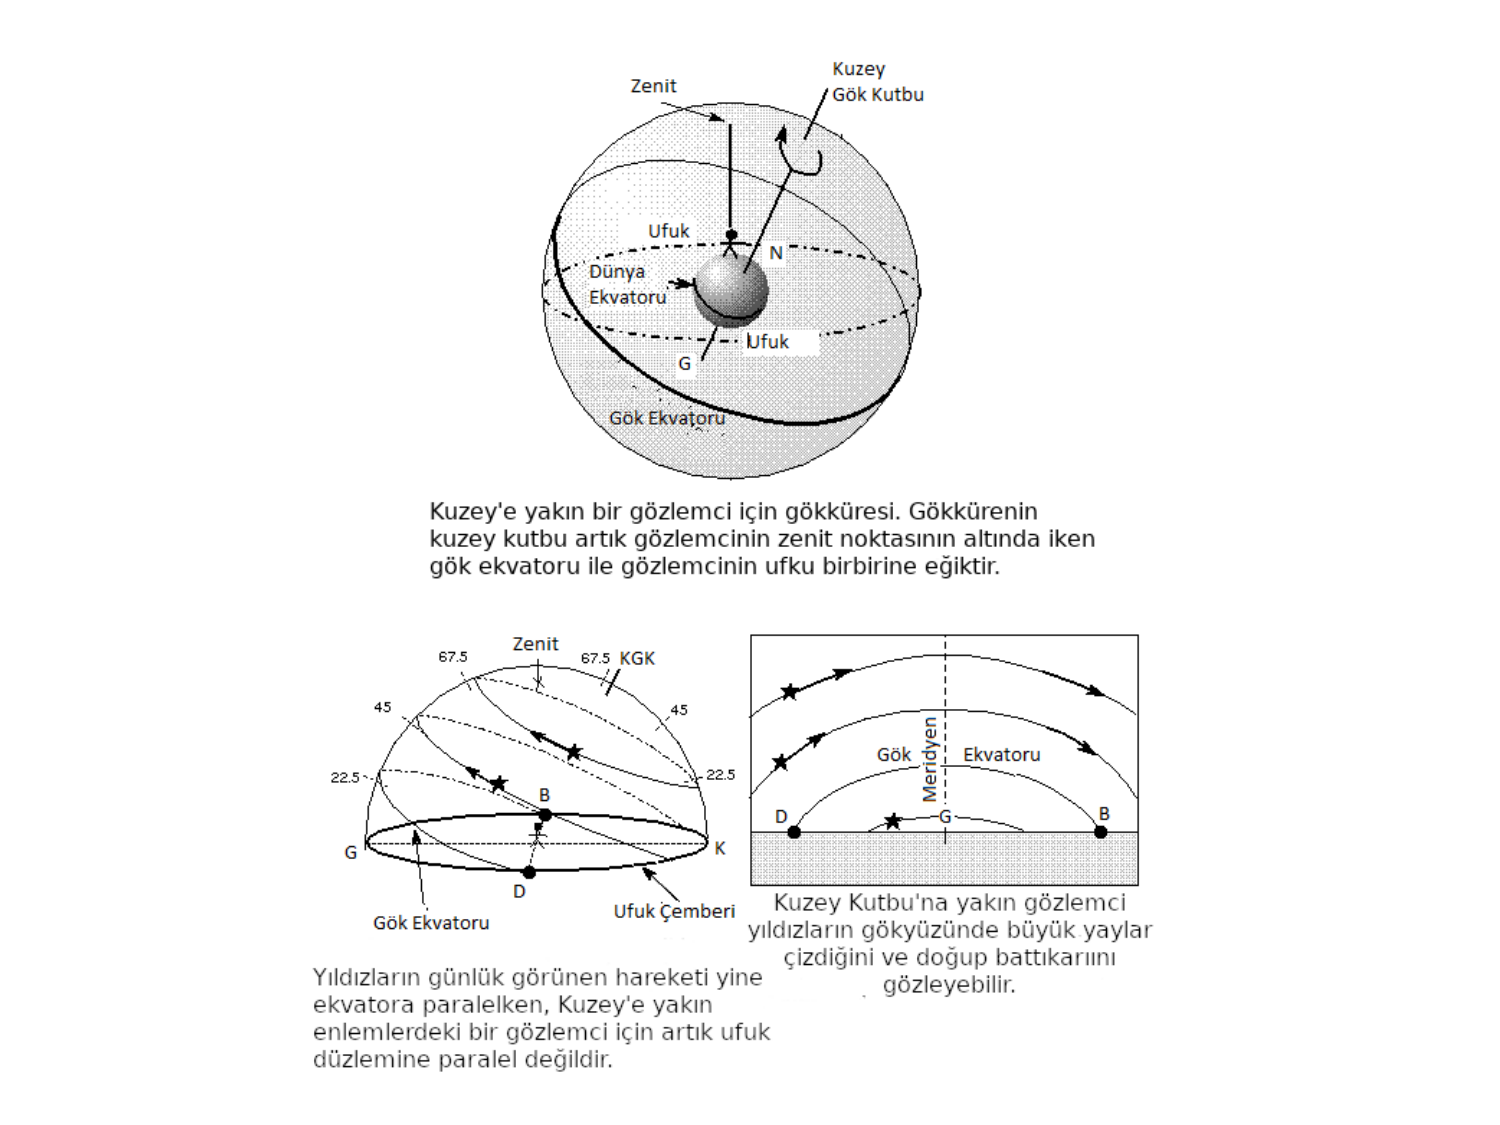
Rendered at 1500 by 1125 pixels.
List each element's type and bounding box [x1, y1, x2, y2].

picture [290, 12, 1165, 1115]
